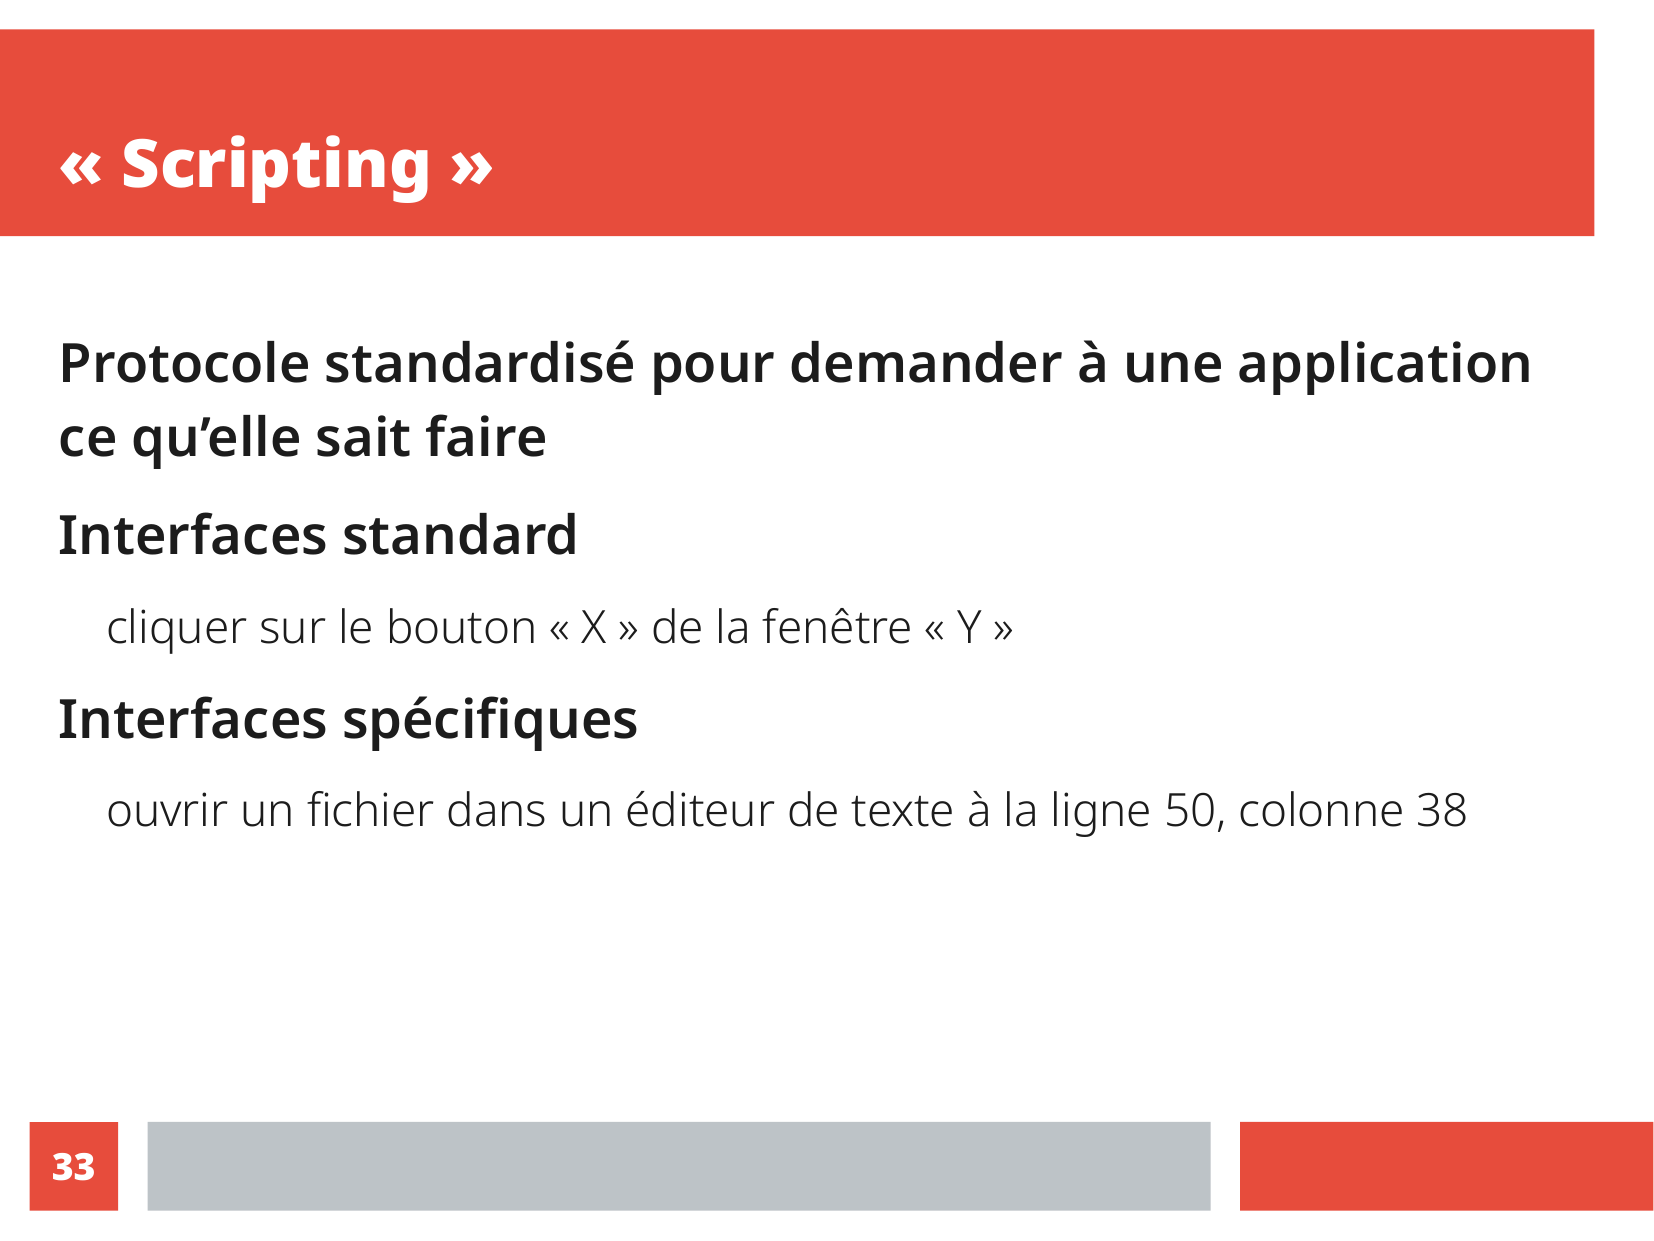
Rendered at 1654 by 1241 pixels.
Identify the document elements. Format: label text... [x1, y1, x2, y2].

title « Scripting » [59, 59, 1595, 207]
list Protocole standardisé pour demander à une application ce qu’elle sait faire Interfaces standard cliquer sur le bouton « X » de la fenêtre « Y » Interfaces spécifiques ouvrir un fichier dans un éditeur de texte à la ligne 50, colonne 38 [59, 324, 1565, 1093]
